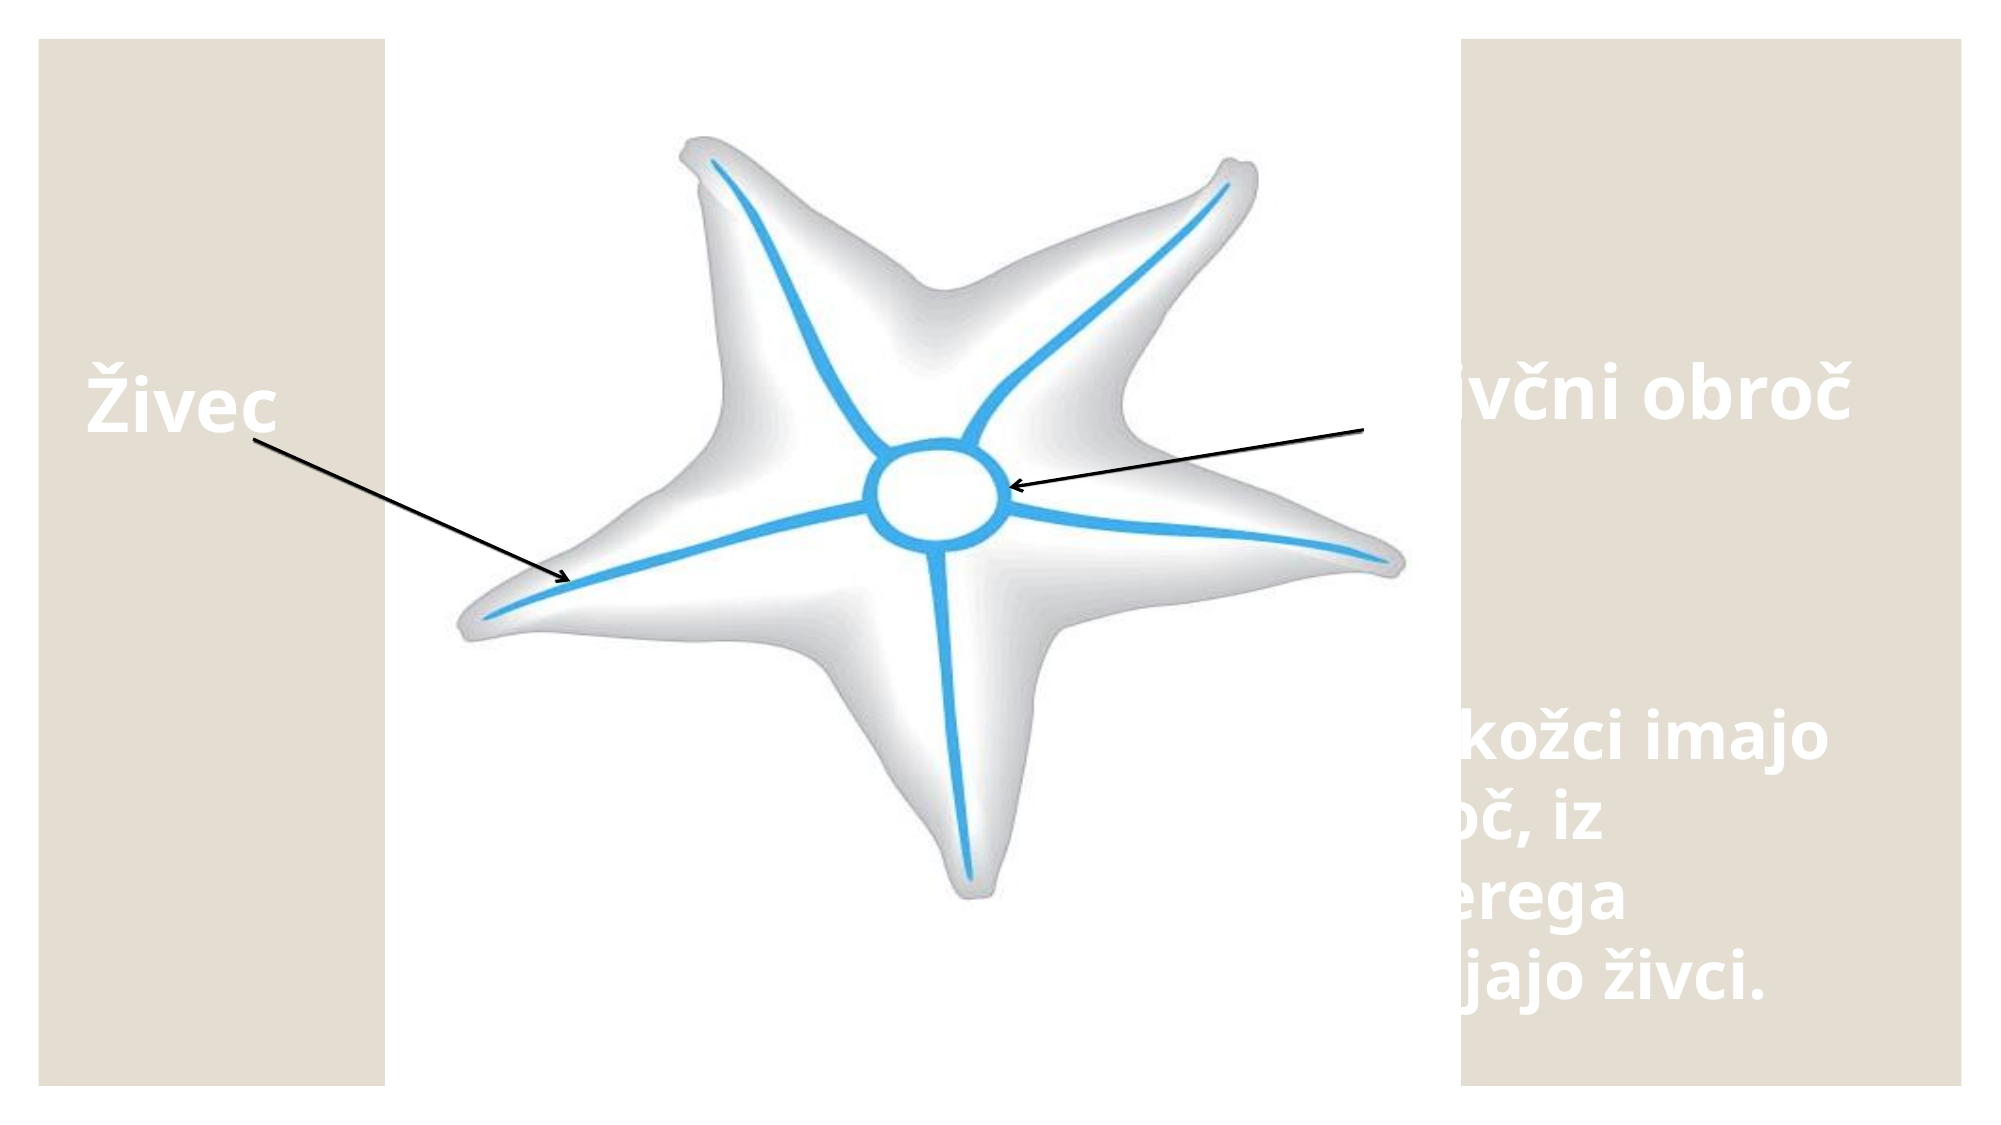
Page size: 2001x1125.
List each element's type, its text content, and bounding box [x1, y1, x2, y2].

picture [385, 0, 1461, 1100]
text_box Živčni obroč [1387, 337, 1902, 443]
text_box Iglokožci imajo obroč, iz katerega izhajajo živci. [1312, 685, 1905, 1021]
text_box Živec [71, 349, 577, 455]
